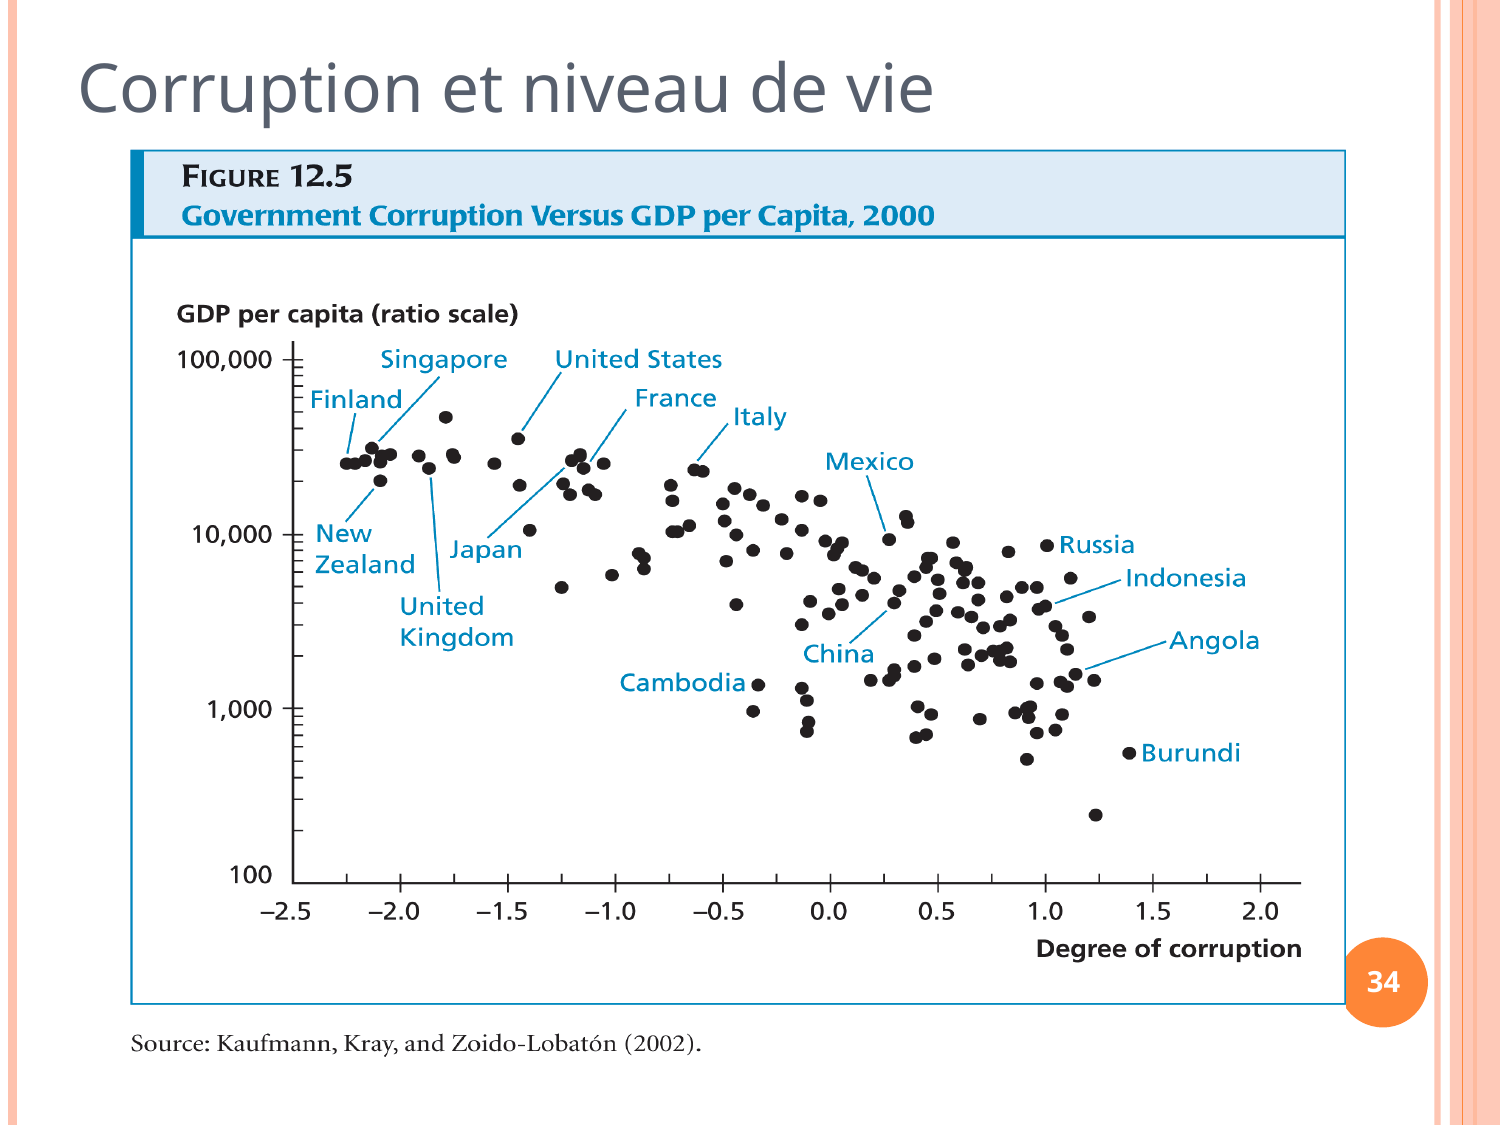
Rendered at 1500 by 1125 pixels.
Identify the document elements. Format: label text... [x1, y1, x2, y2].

picture [133, 239, 1344, 1002]
slide_number <numéro> [1333, 940, 1434, 1027]
picture [130, 1005, 1346, 1057]
title Corruption et niveau de vie [62, 37, 1450, 134]
picture [145, 152, 1344, 235]
